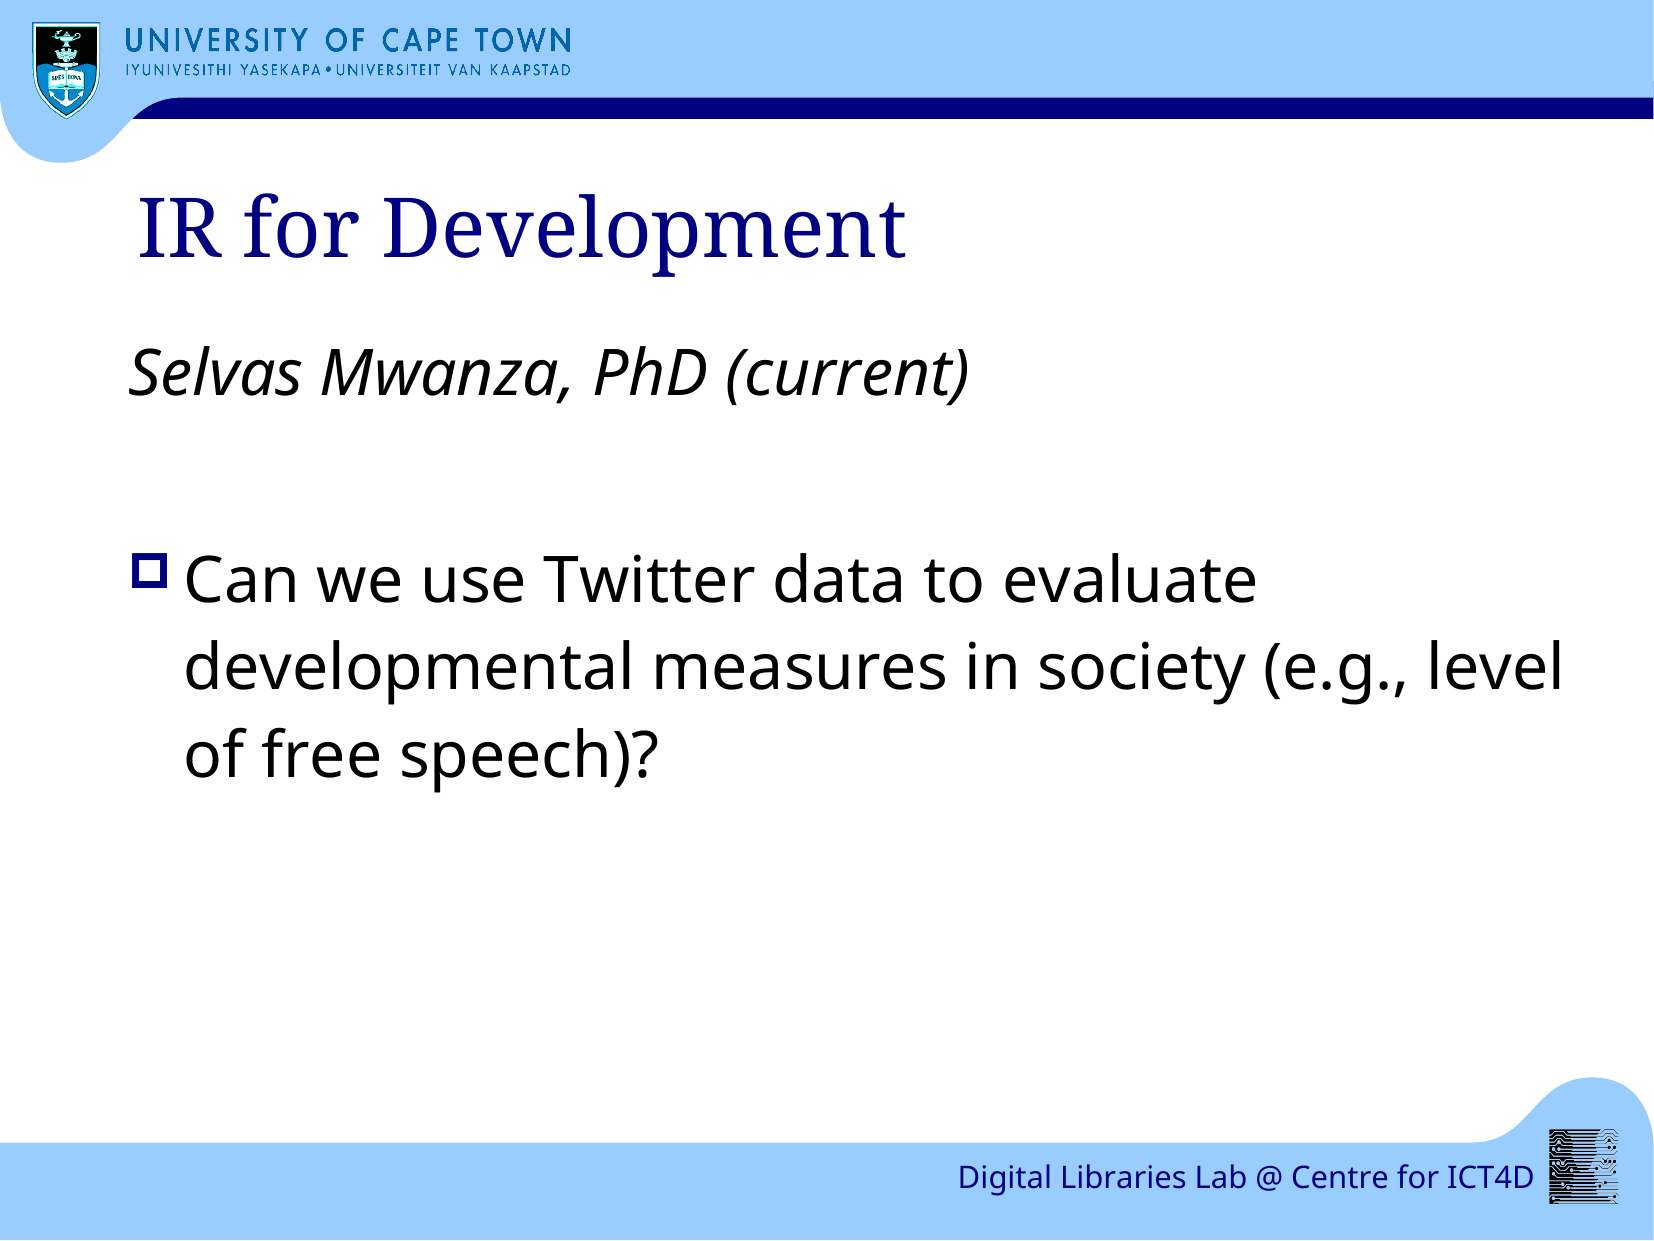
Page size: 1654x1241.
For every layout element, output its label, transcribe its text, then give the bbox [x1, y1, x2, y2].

title IR for Development [137, 155, 1598, 296]
picture [122, 25, 573, 78]
picture [32, 22, 101, 120]
list Selvas Mwanza, PhD (current) Can we use Twitter data to evaluate developmental measures in society (e.g., level of free speech)? [128, 326, 1597, 1046]
picture [1549, 1129, 1619, 1204]
